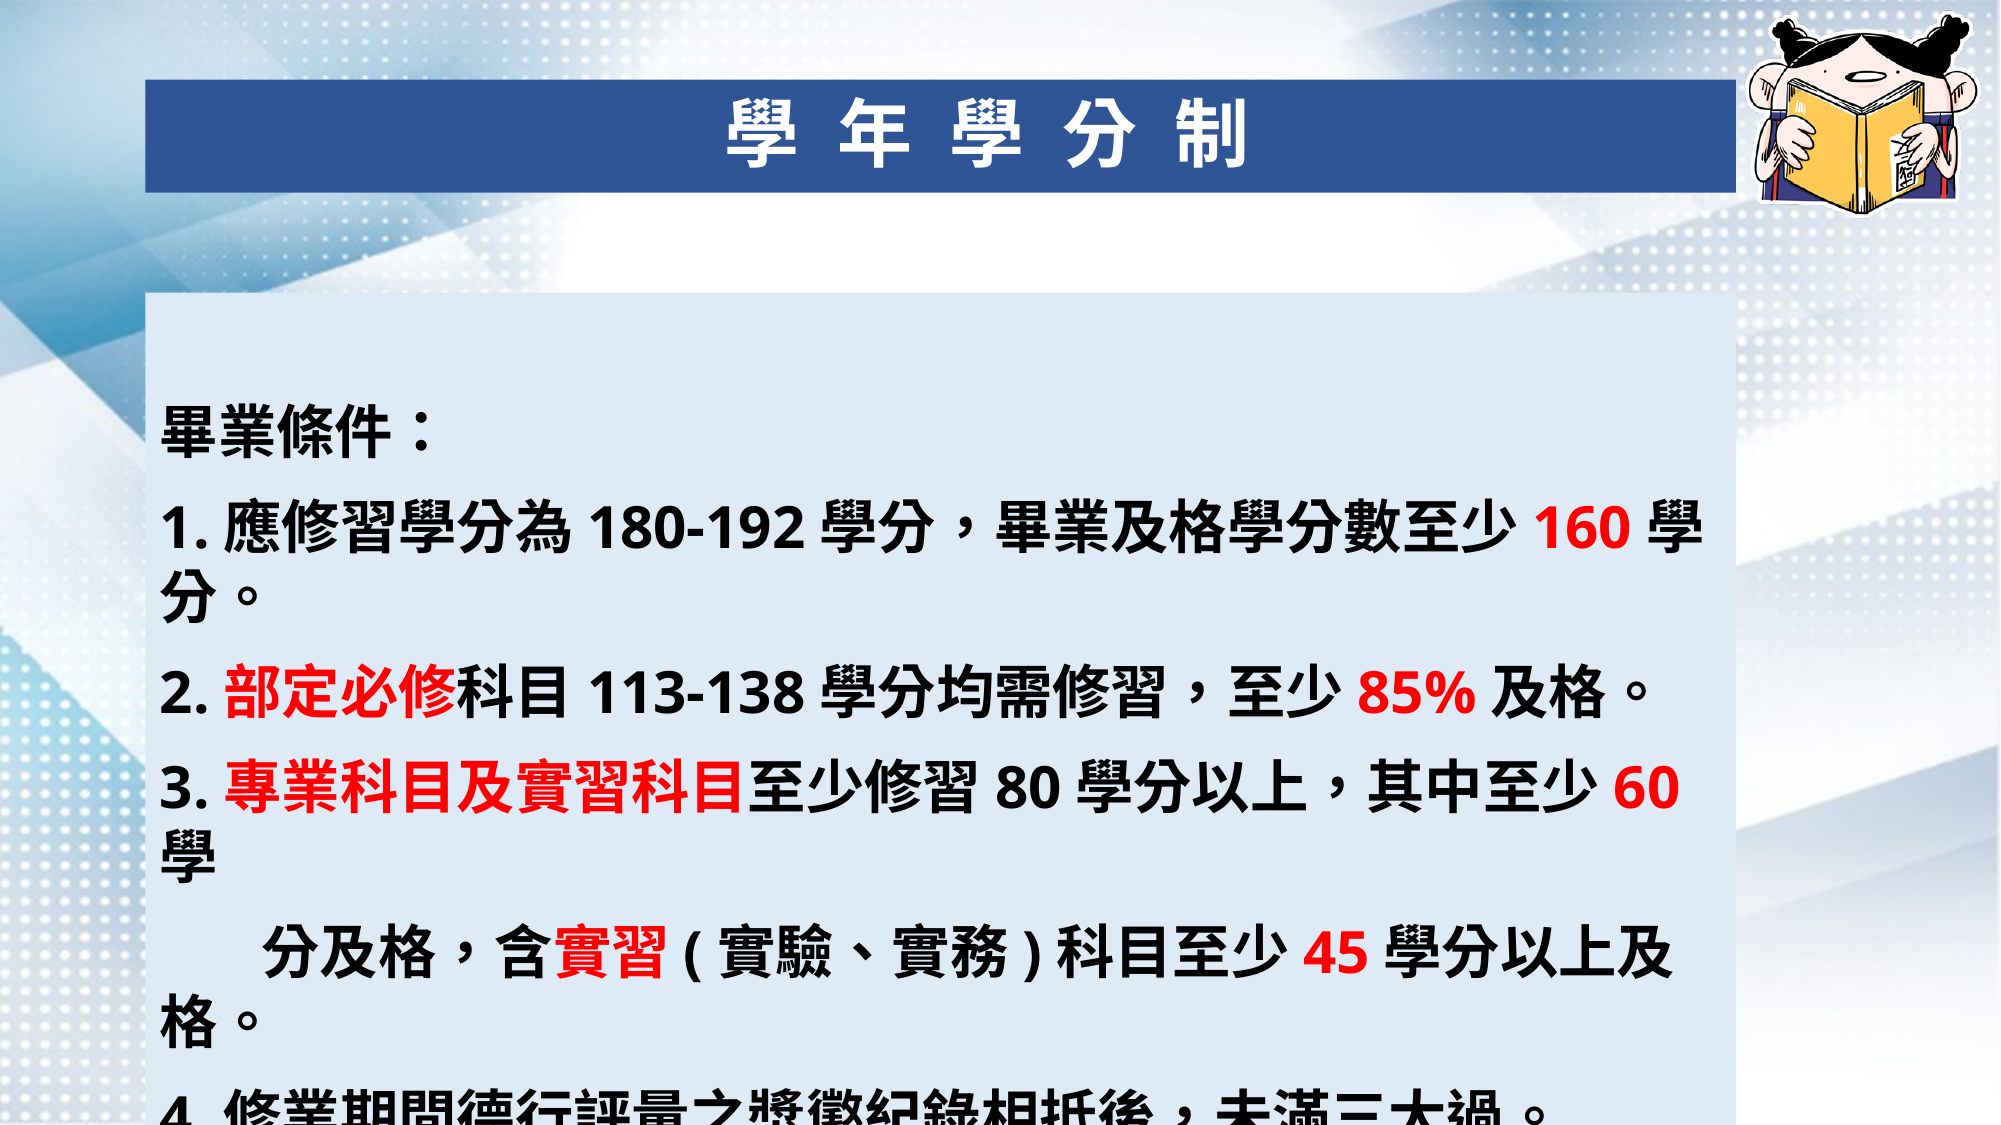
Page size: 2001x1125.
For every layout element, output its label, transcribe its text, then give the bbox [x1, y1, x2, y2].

picture [0, 0, 2000, 1125]
text_box 學 年 學 分 制 [145, 79, 1726, 193]
text_box 畢業條件： 1.應修習學分為180-192學分，畢業及格學分數至少160學分。 2.部定必修科目113-138學分均需修習，至少85%及格。 3.專業科目及實習科目至少修習80學分以上，其中至少60學 分及格，含實習(實驗、實務)科目至少45學分以上及格。 4.修業期間德行評量之獎懲紀錄相抵後，未滿三大過。 [145, 292, 1736, 1125]
